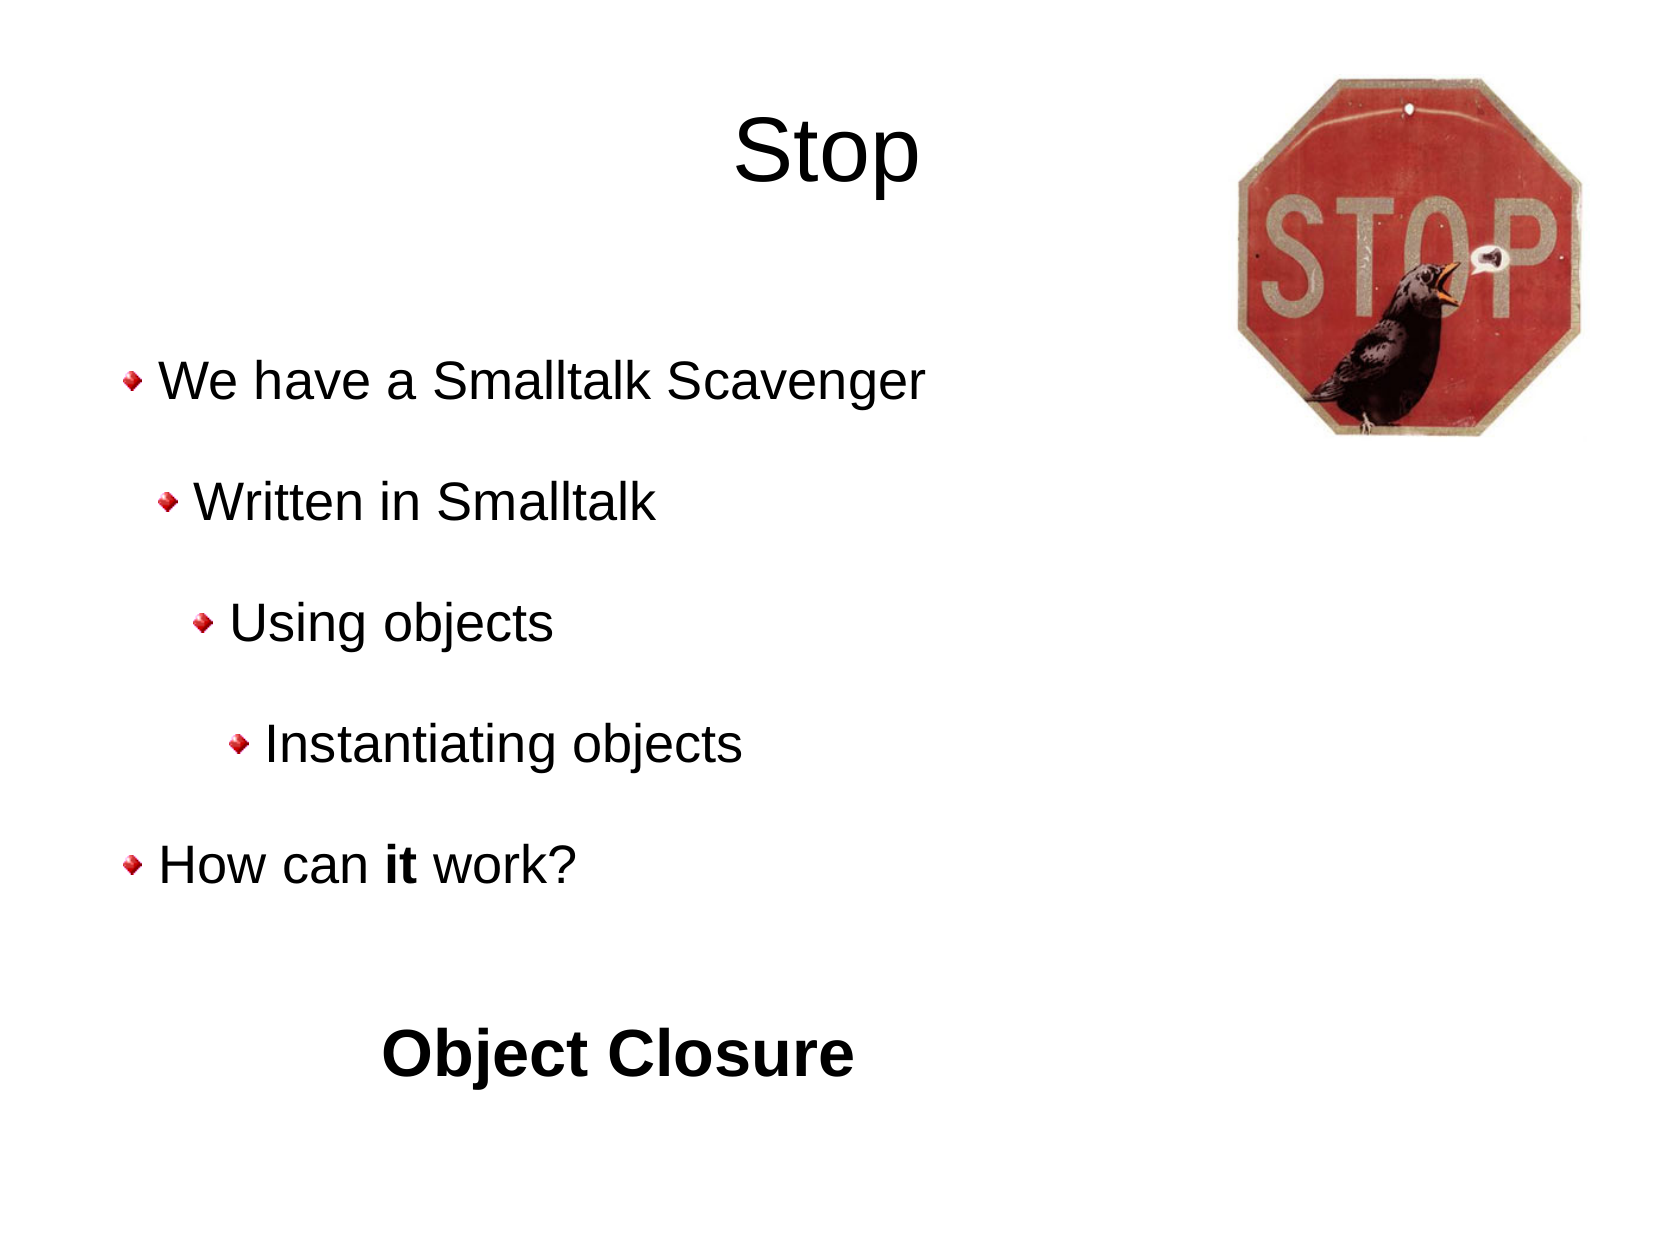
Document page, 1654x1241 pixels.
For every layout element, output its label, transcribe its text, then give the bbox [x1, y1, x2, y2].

text_box Stop [143, 91, 1200, 209]
picture [1200, 74, 1616, 442]
text_box We have a Smalltalk Scavenger Written in Smalltalk Using objects Instantiating objects How can it work? Object Closure [37, 343, 1201, 1099]
